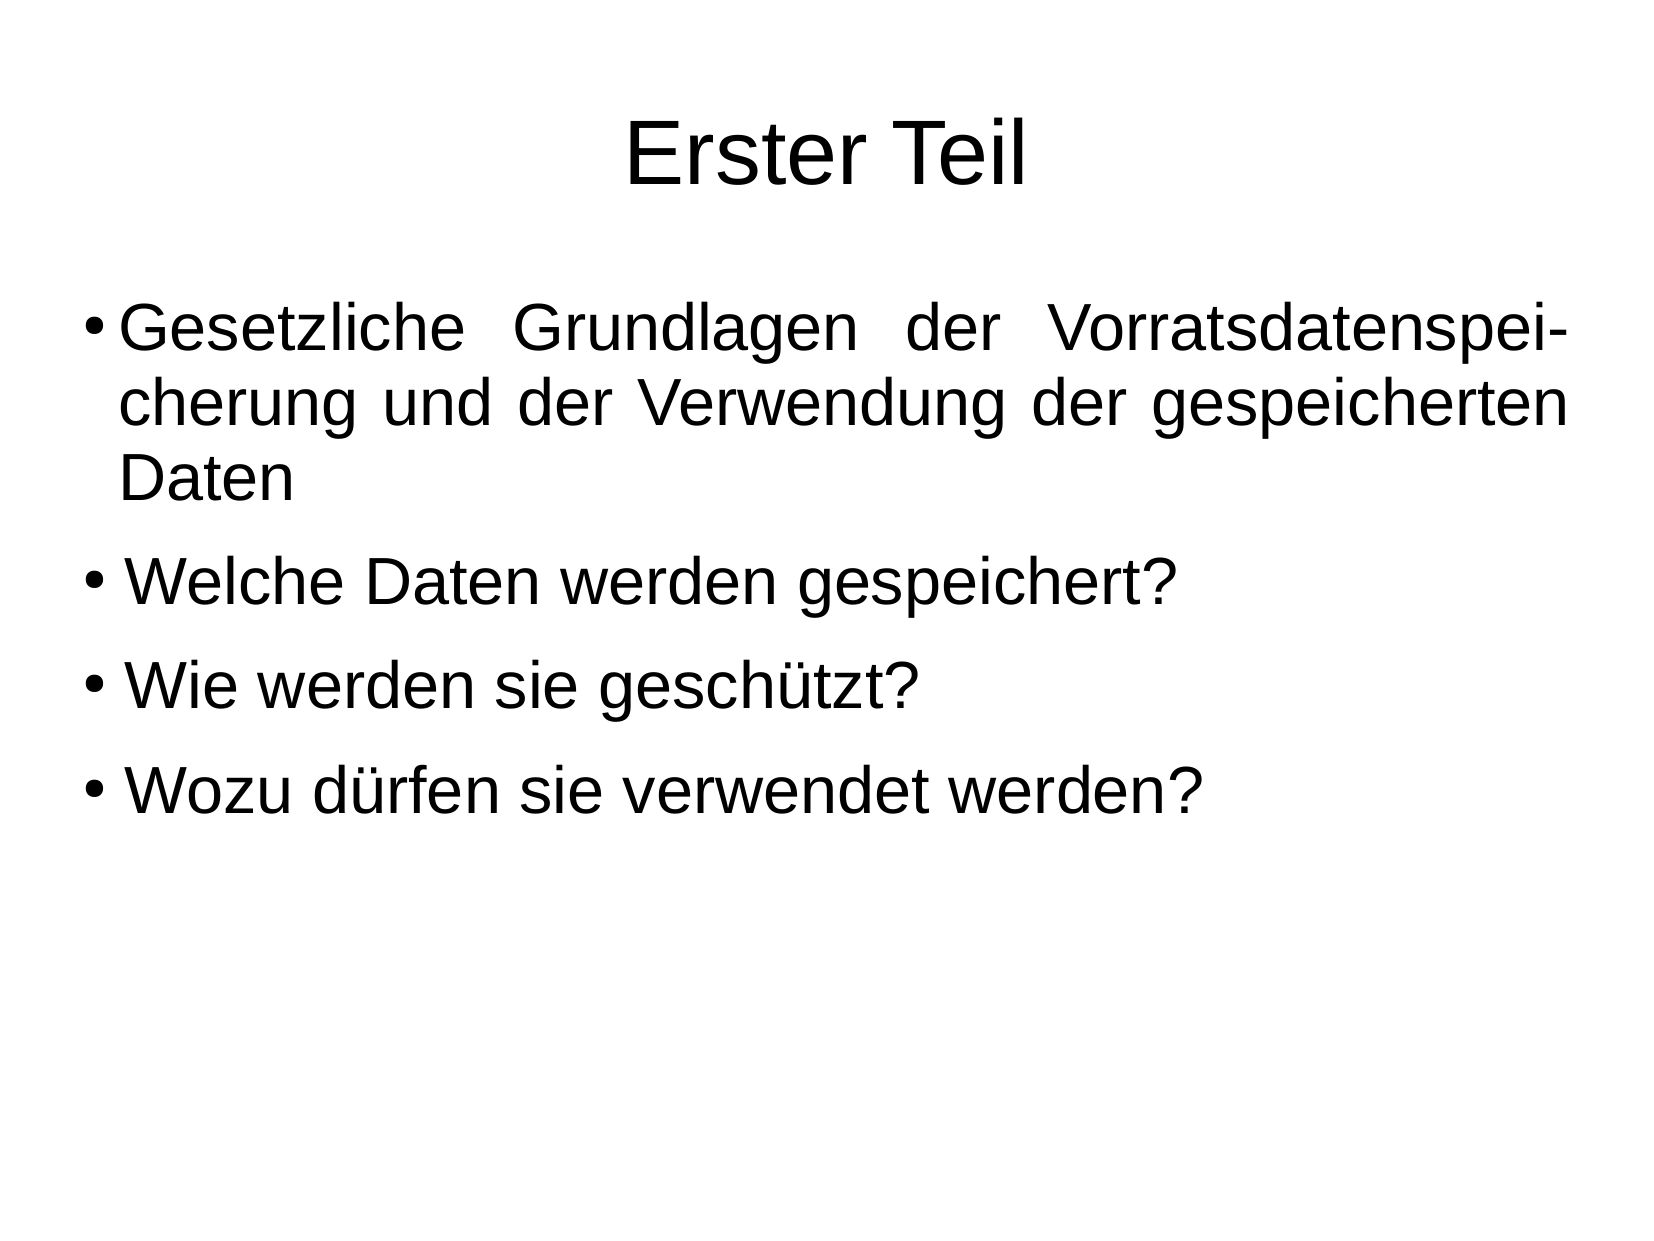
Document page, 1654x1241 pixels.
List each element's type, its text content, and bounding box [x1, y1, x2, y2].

list Gesetzliche Grundlagen der Vorratsdatenspei-cherung und der Verwendung der gespeicherten Daten Welche Daten werden gespeichert? Wie werden sie geschützt? Wozu dürfen sie verwendet werden? [82, 290, 1571, 1109]
title Erster Teil [82, 49, 1571, 257]
